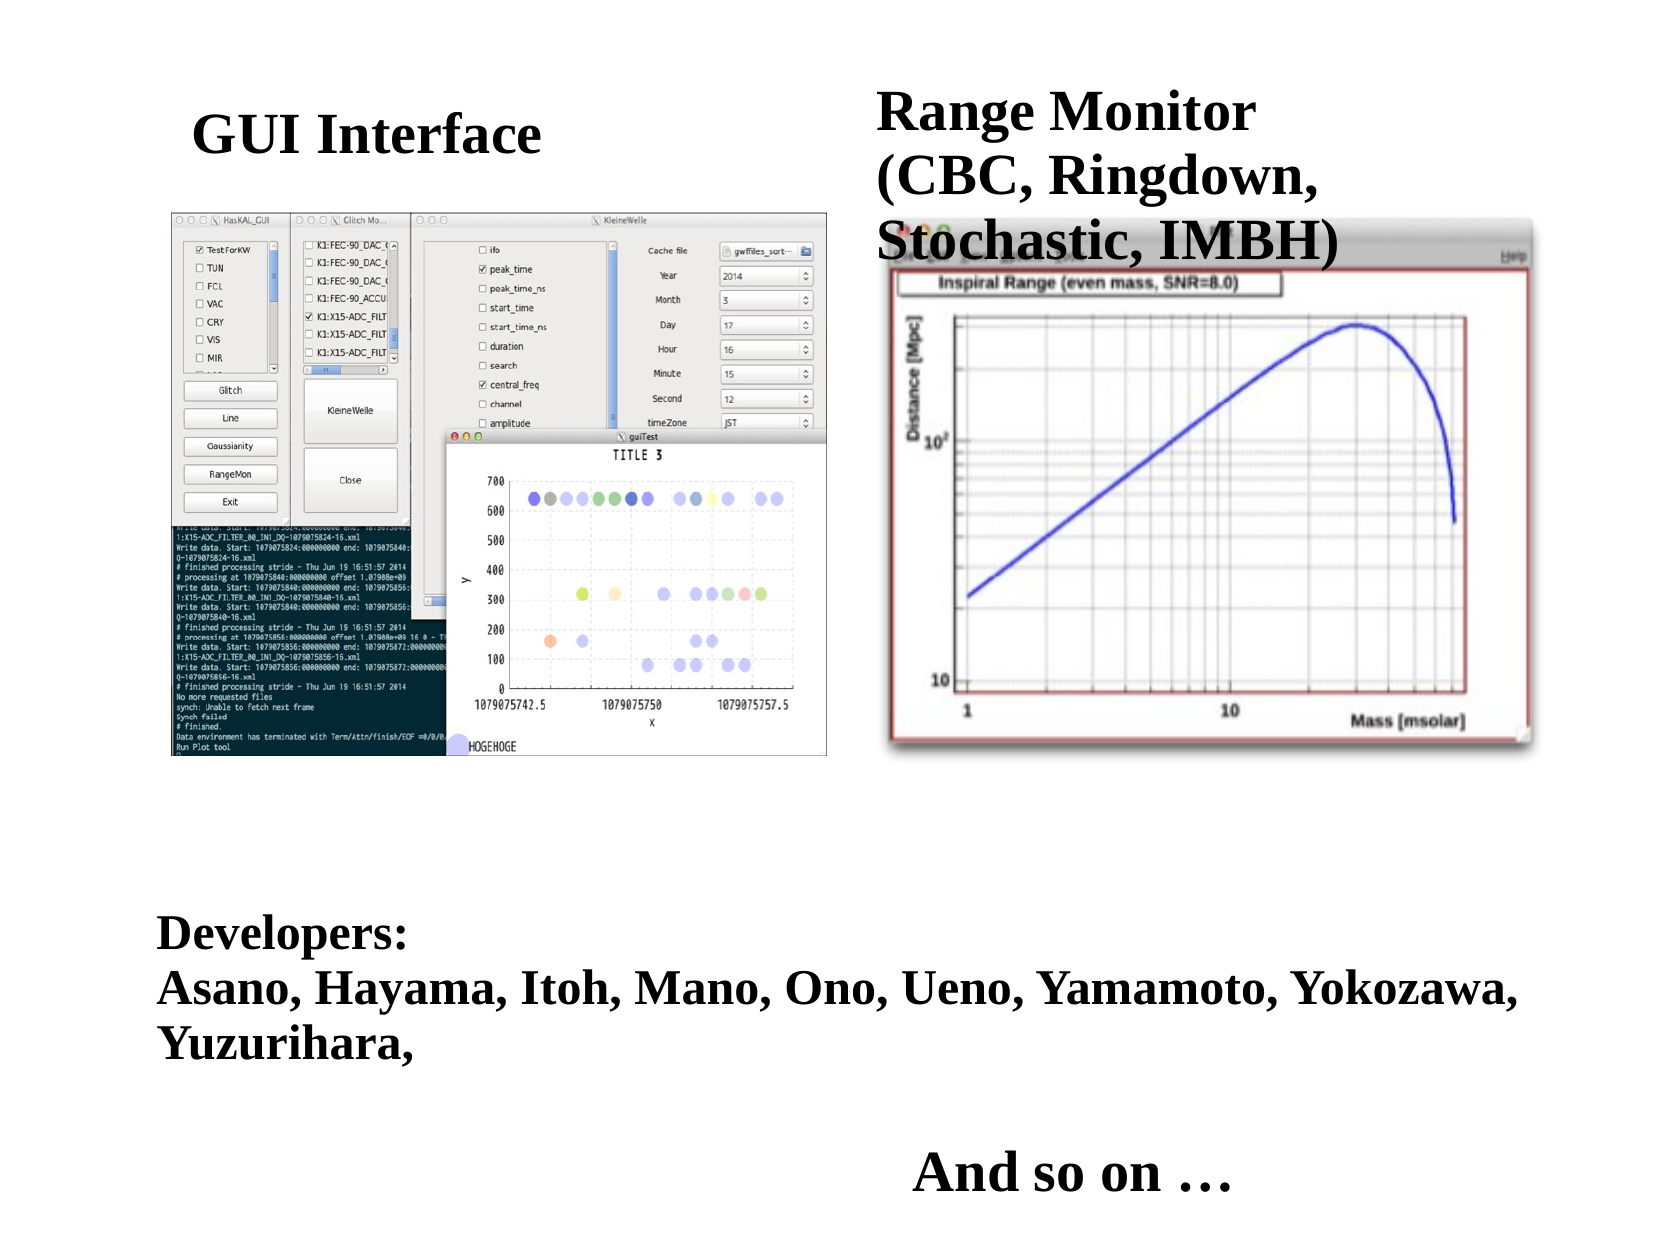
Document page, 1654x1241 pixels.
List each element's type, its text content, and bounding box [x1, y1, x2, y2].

text_box And so on … [897, 1132, 1560, 1217]
text_box Developers: Asano, Hayama, Itoh, Mano, Ono, Ueno, Yamamoto, Yokozawa, Yuzurihara, [141, 897, 1583, 1063]
text_box Range Monitor (CBC, Ringdown, Stochastic, IMBH) [862, 70, 1465, 261]
picture [874, 212, 1548, 768]
picture [171, 212, 827, 756]
text_box GUI Interface [177, 94, 780, 183]
